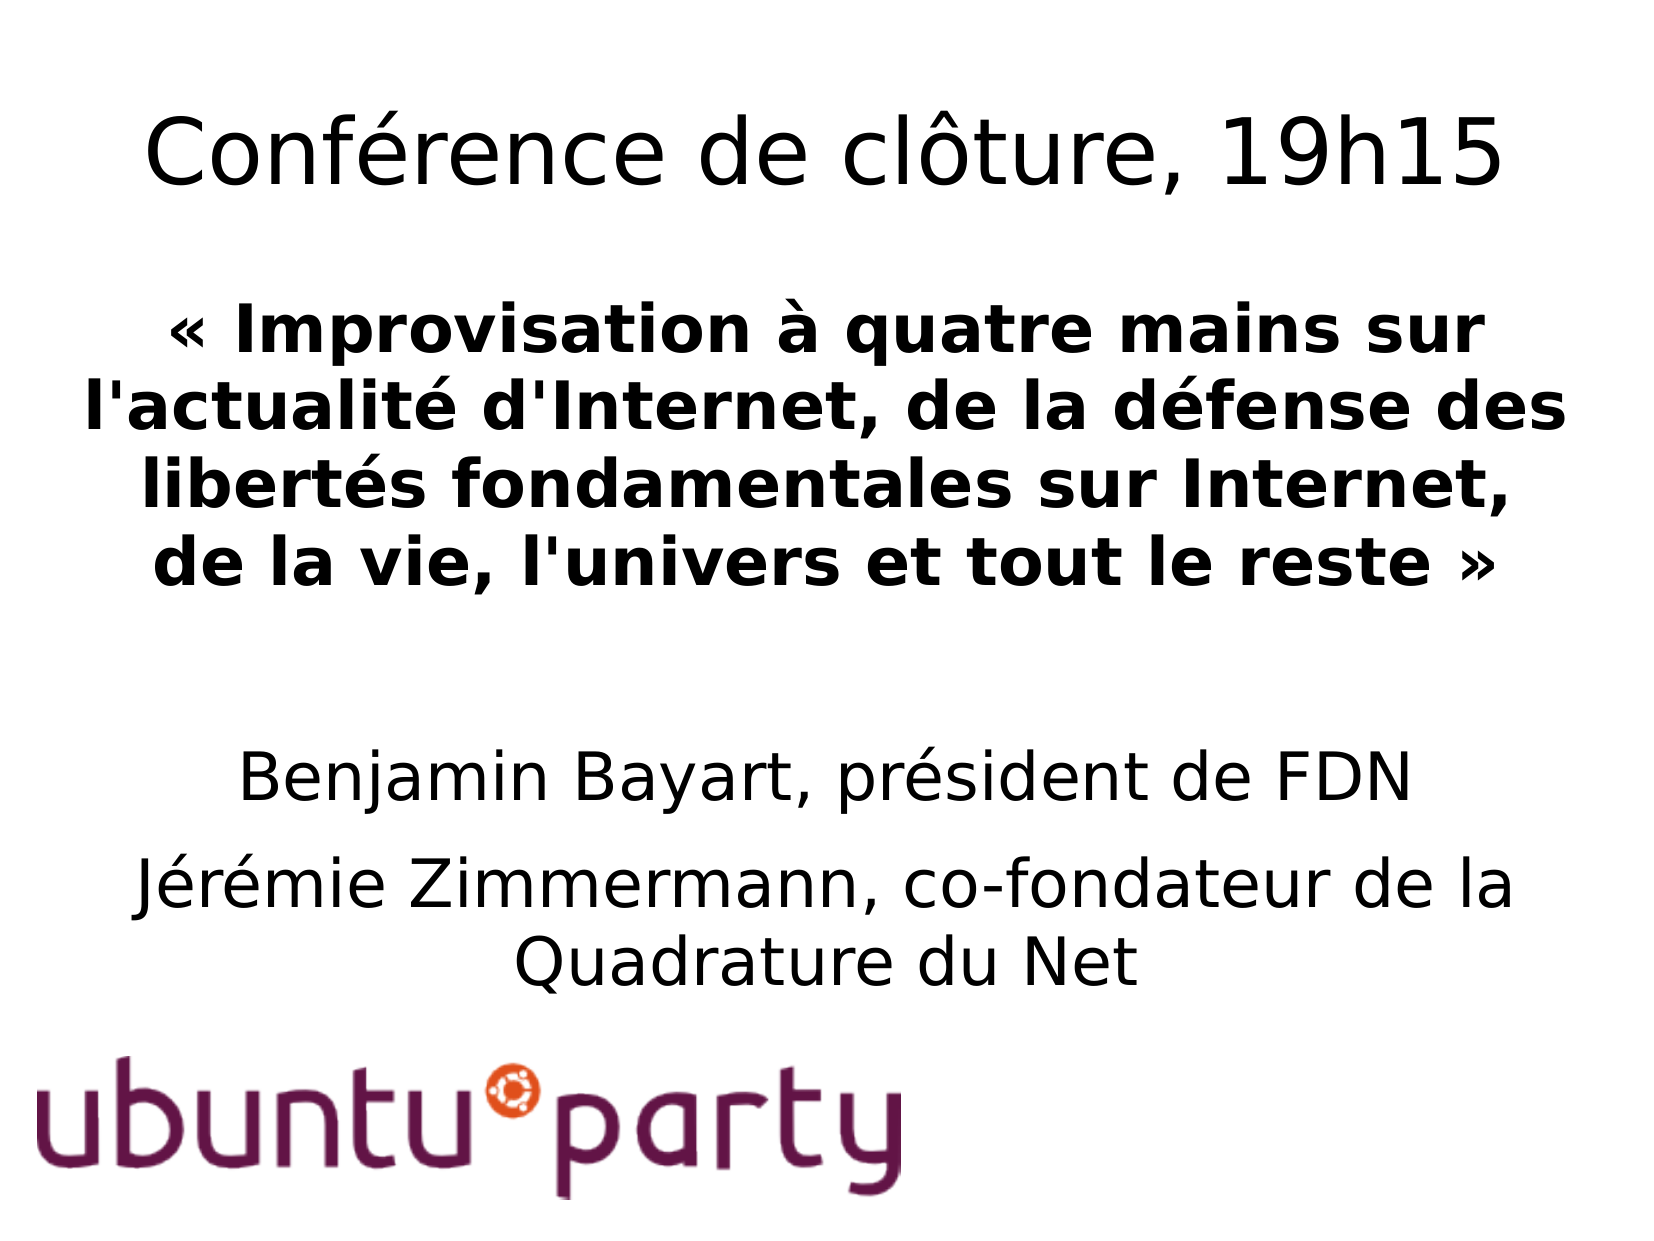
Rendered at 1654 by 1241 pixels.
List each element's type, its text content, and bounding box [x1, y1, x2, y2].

picture [37, 1056, 901, 1200]
list « Improvisation à quatre mains sur l'actualité d'Internet, de la défense des libertés fondamentales sur Internet, de la vie, l'univers et tout le reste » Benjamin Bayart, président de FDN Jérémie Zimmermann, co-fondateur de la Quadrature du Net [82, 290, 1571, 1013]
title Conférence de clôture, 19h15 [82, 56, 1571, 250]
